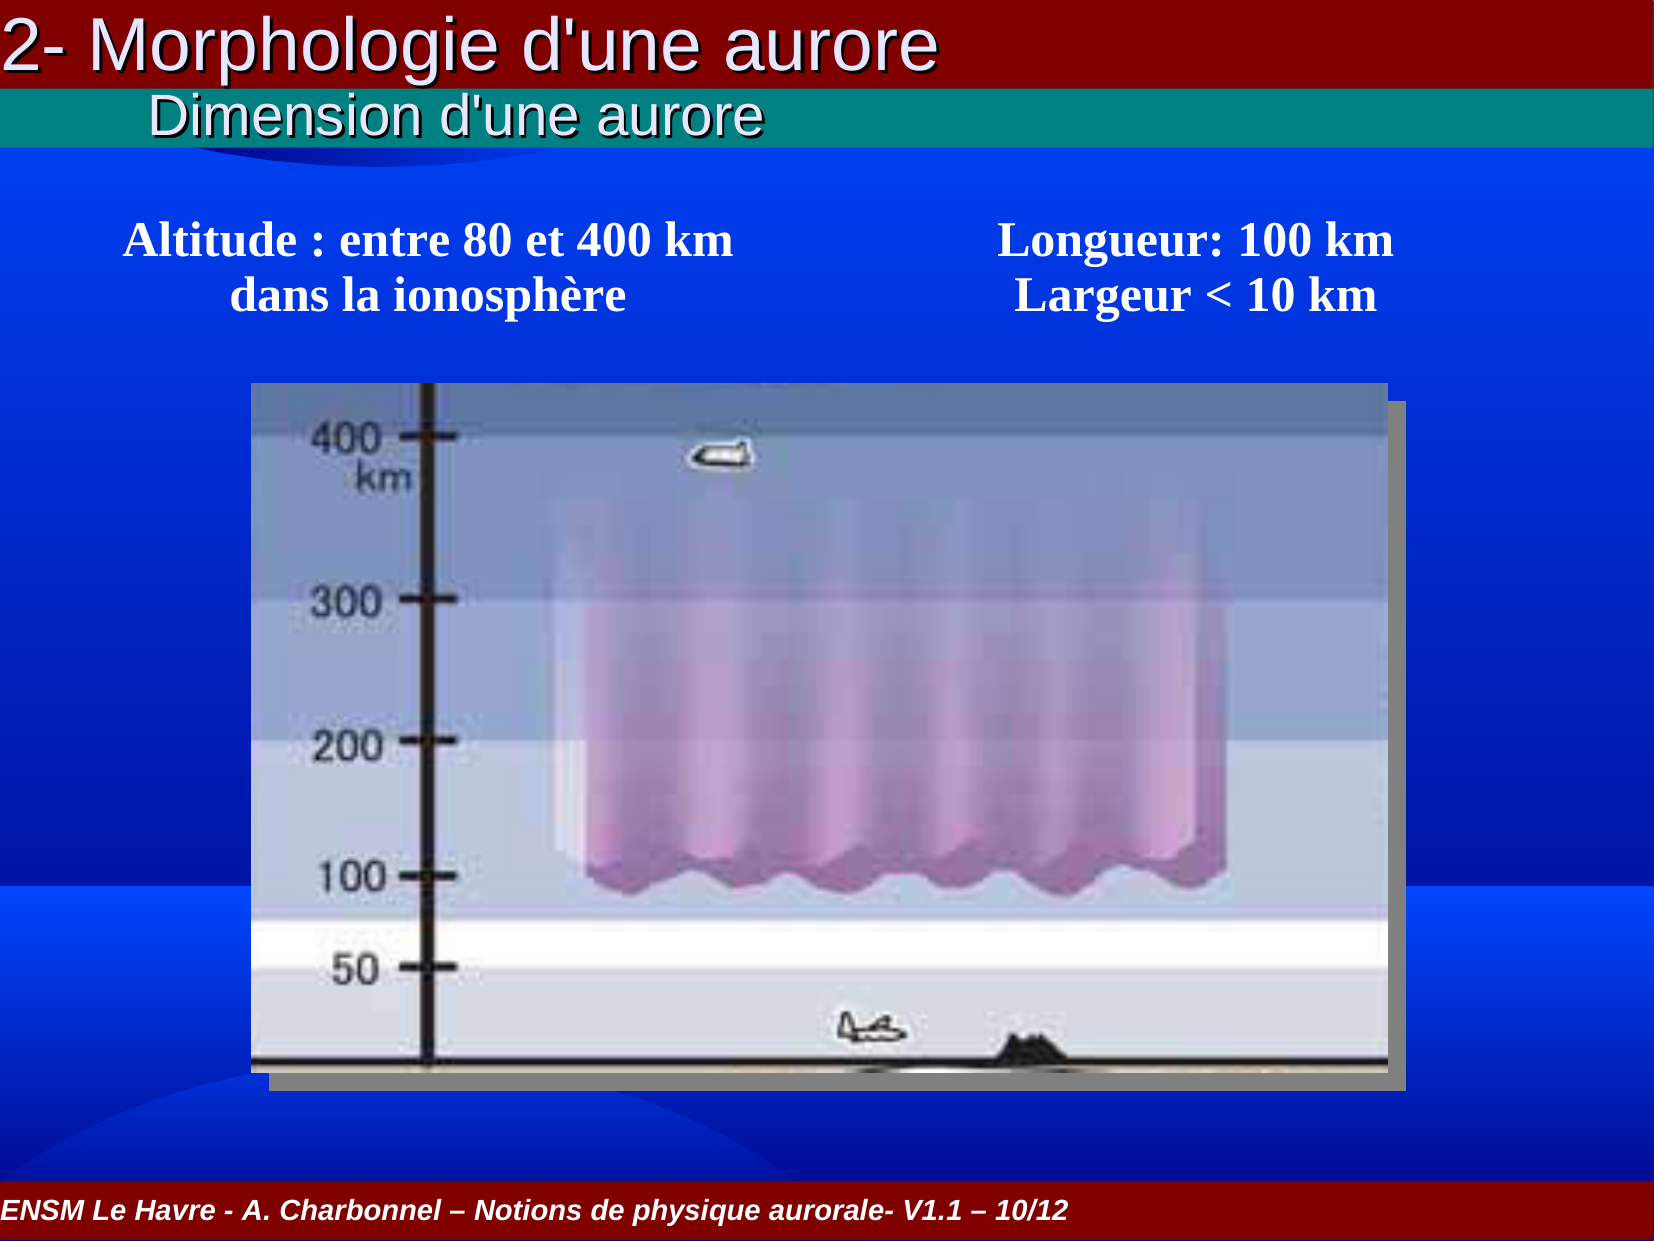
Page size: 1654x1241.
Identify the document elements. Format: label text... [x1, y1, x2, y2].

text_box ENSM Le Havre - A. Charbonnel – Notions de physique aurorale- V1.1 – 10/12 [0, 1181, 1654, 1241]
title Dimension d'une aurore [0, 89, 1654, 148]
text_box Altitude : entre 80 et 400 km dans la ionosphère [118, 211, 739, 325]
text_box Longueur: 100 km Largeur < 10 km [885, 211, 1506, 325]
title 2- Morphologie d'une aurore [0, 0, 1654, 89]
picture [251, 383, 1388, 1073]
